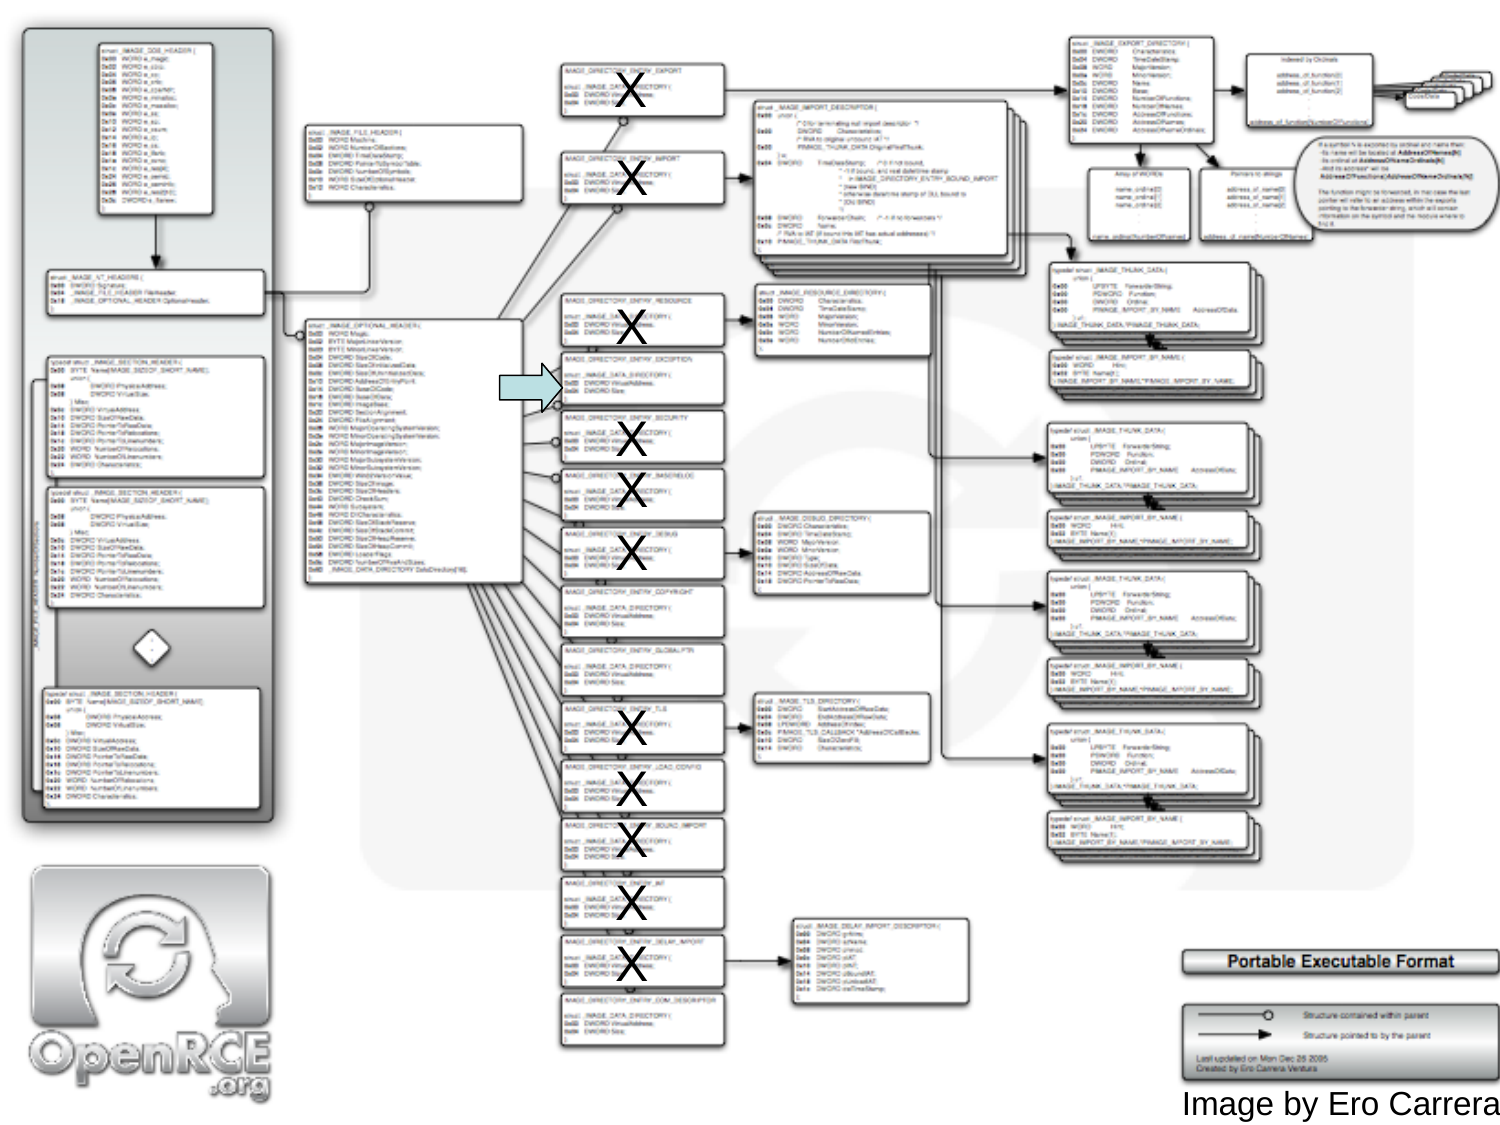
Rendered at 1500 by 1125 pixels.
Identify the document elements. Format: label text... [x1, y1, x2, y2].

text_box X [600, 475, 664, 526]
text_box X [600, 286, 664, 363]
text_box X [600, 137, 664, 213]
text_box X [600, 749, 664, 825]
text_box [499, 363, 563, 413]
text_box X [600, 526, 664, 588]
text_box Image by Ero Carrera [1167, 1074, 1500, 1125]
text_box X [624, 475, 639, 486]
text_box X [624, 825, 639, 836]
text_box X [600, 938, 664, 1000]
text_box X [600, 825, 664, 862]
text_box X [600, 687, 664, 749]
picture [0, 6, 1500, 1125]
text_box X [600, 399, 664, 475]
text_box X [600, 862, 664, 938]
text_box X [598, 49, 662, 126]
